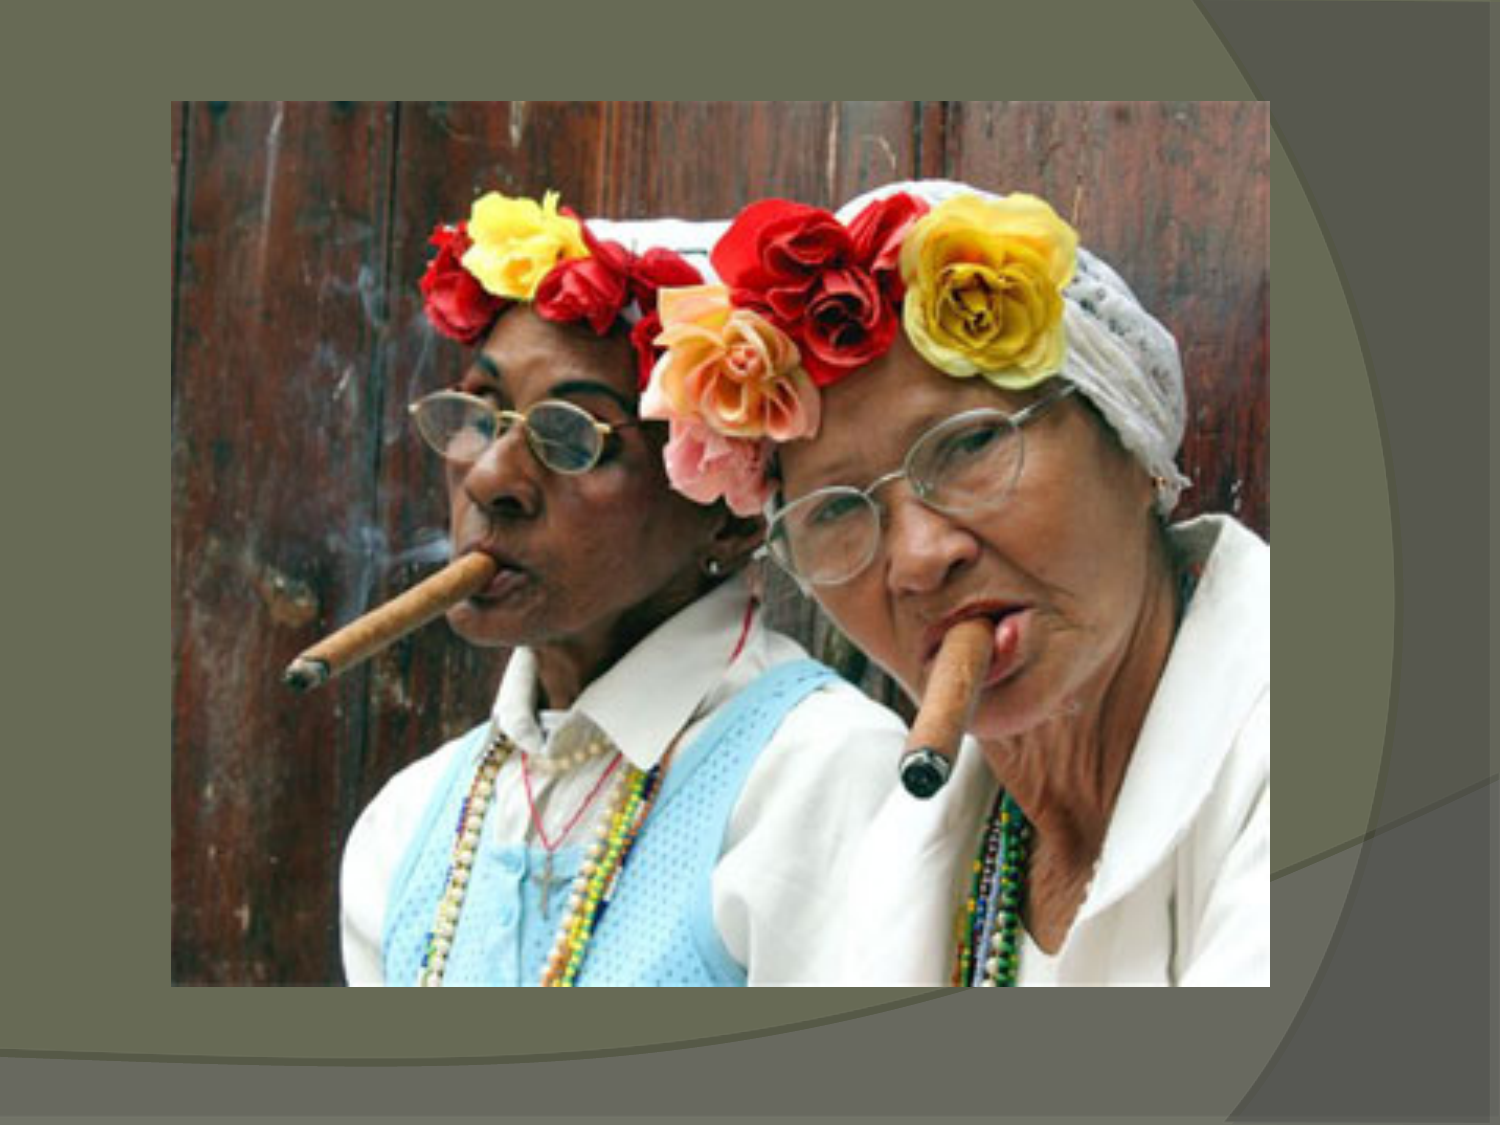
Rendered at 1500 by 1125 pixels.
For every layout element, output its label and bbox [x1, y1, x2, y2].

picture [171, 101, 1270, 987]
